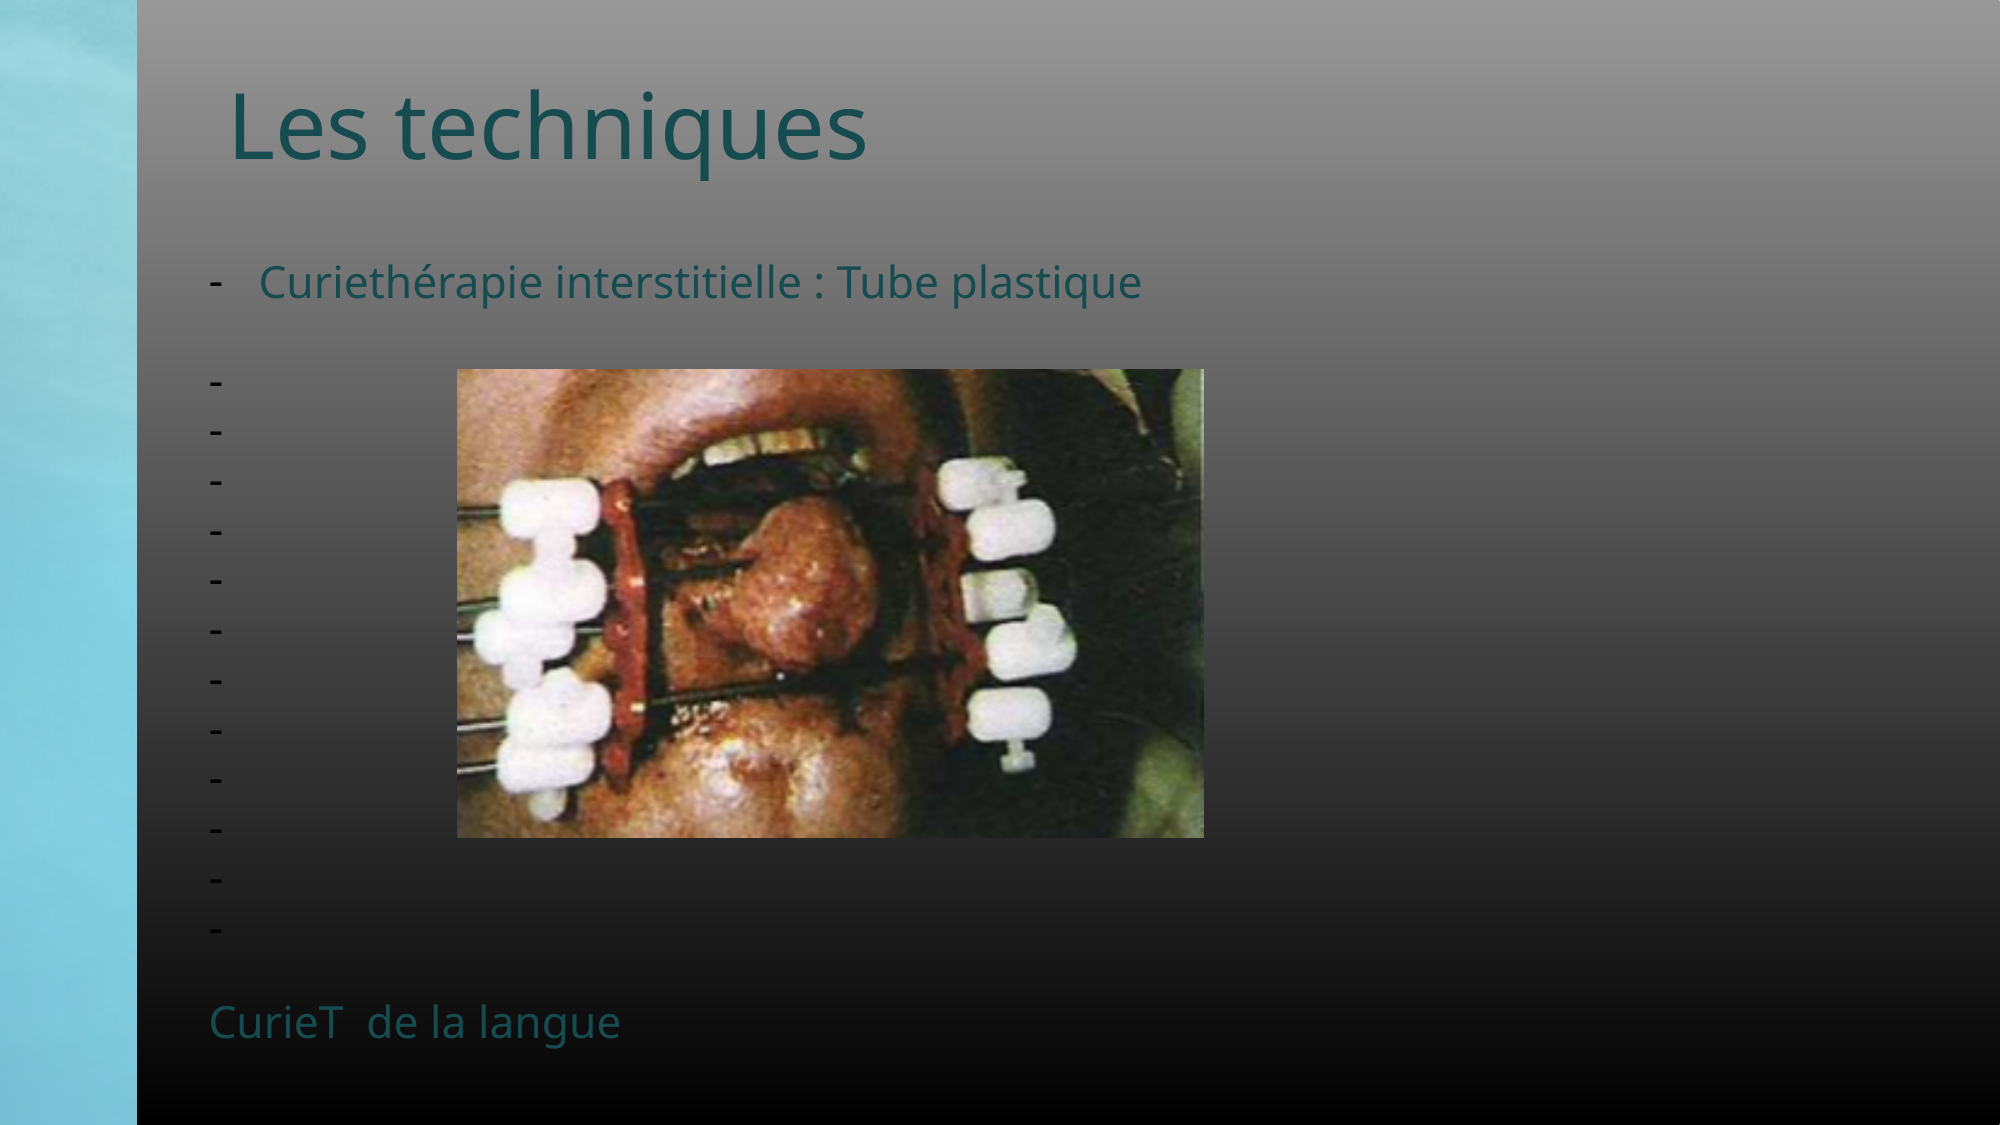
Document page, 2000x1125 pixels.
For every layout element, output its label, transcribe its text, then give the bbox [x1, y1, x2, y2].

picture [457, 369, 1204, 838]
list Curiethérapie interstitielle : Tube plastique CurieT de la langue [193, 199, 1981, 1060]
title Les techniques [212, 62, 1728, 188]
